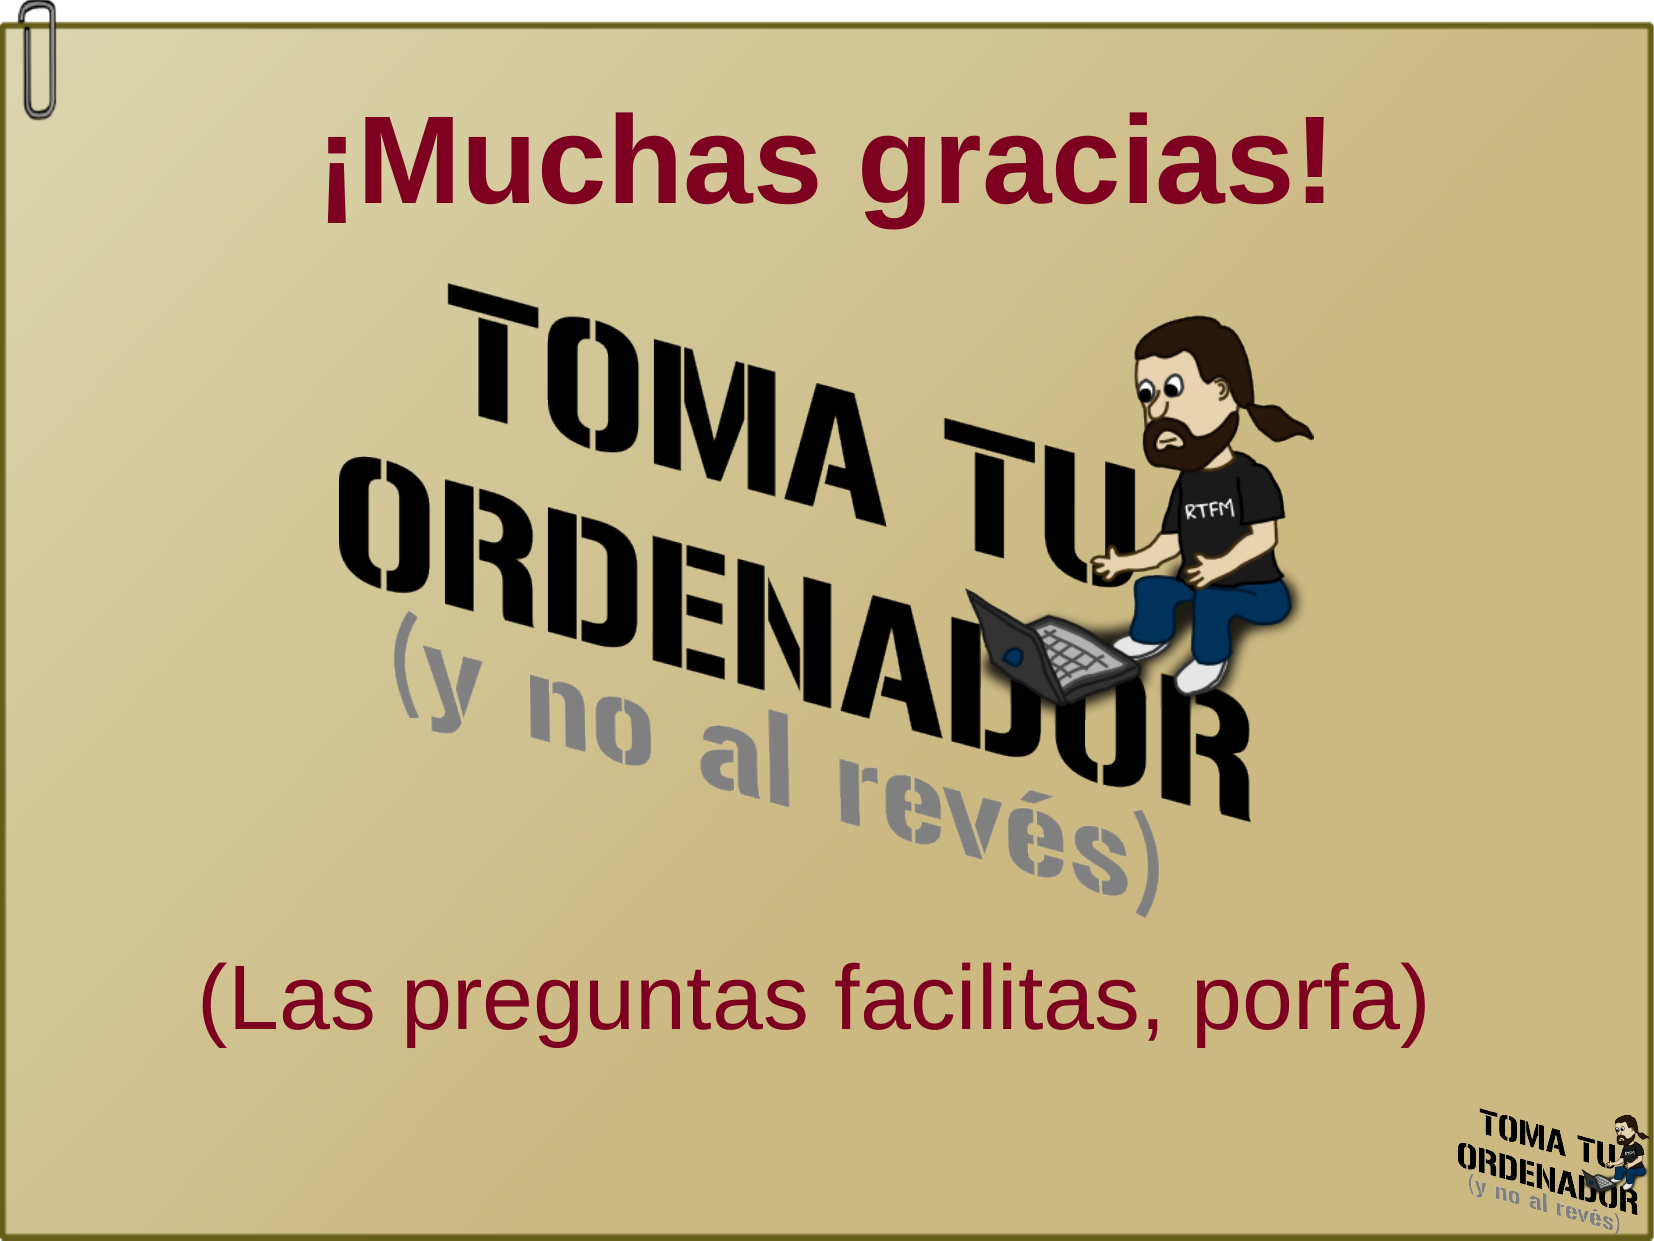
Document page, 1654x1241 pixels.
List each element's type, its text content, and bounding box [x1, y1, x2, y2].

picture [0, 0, 1654, 1241]
text_box ¡Muchas gracias! [301, 82, 1353, 260]
text_box (Las preguntas facilitas, porfa) [183, 939, 1471, 1081]
